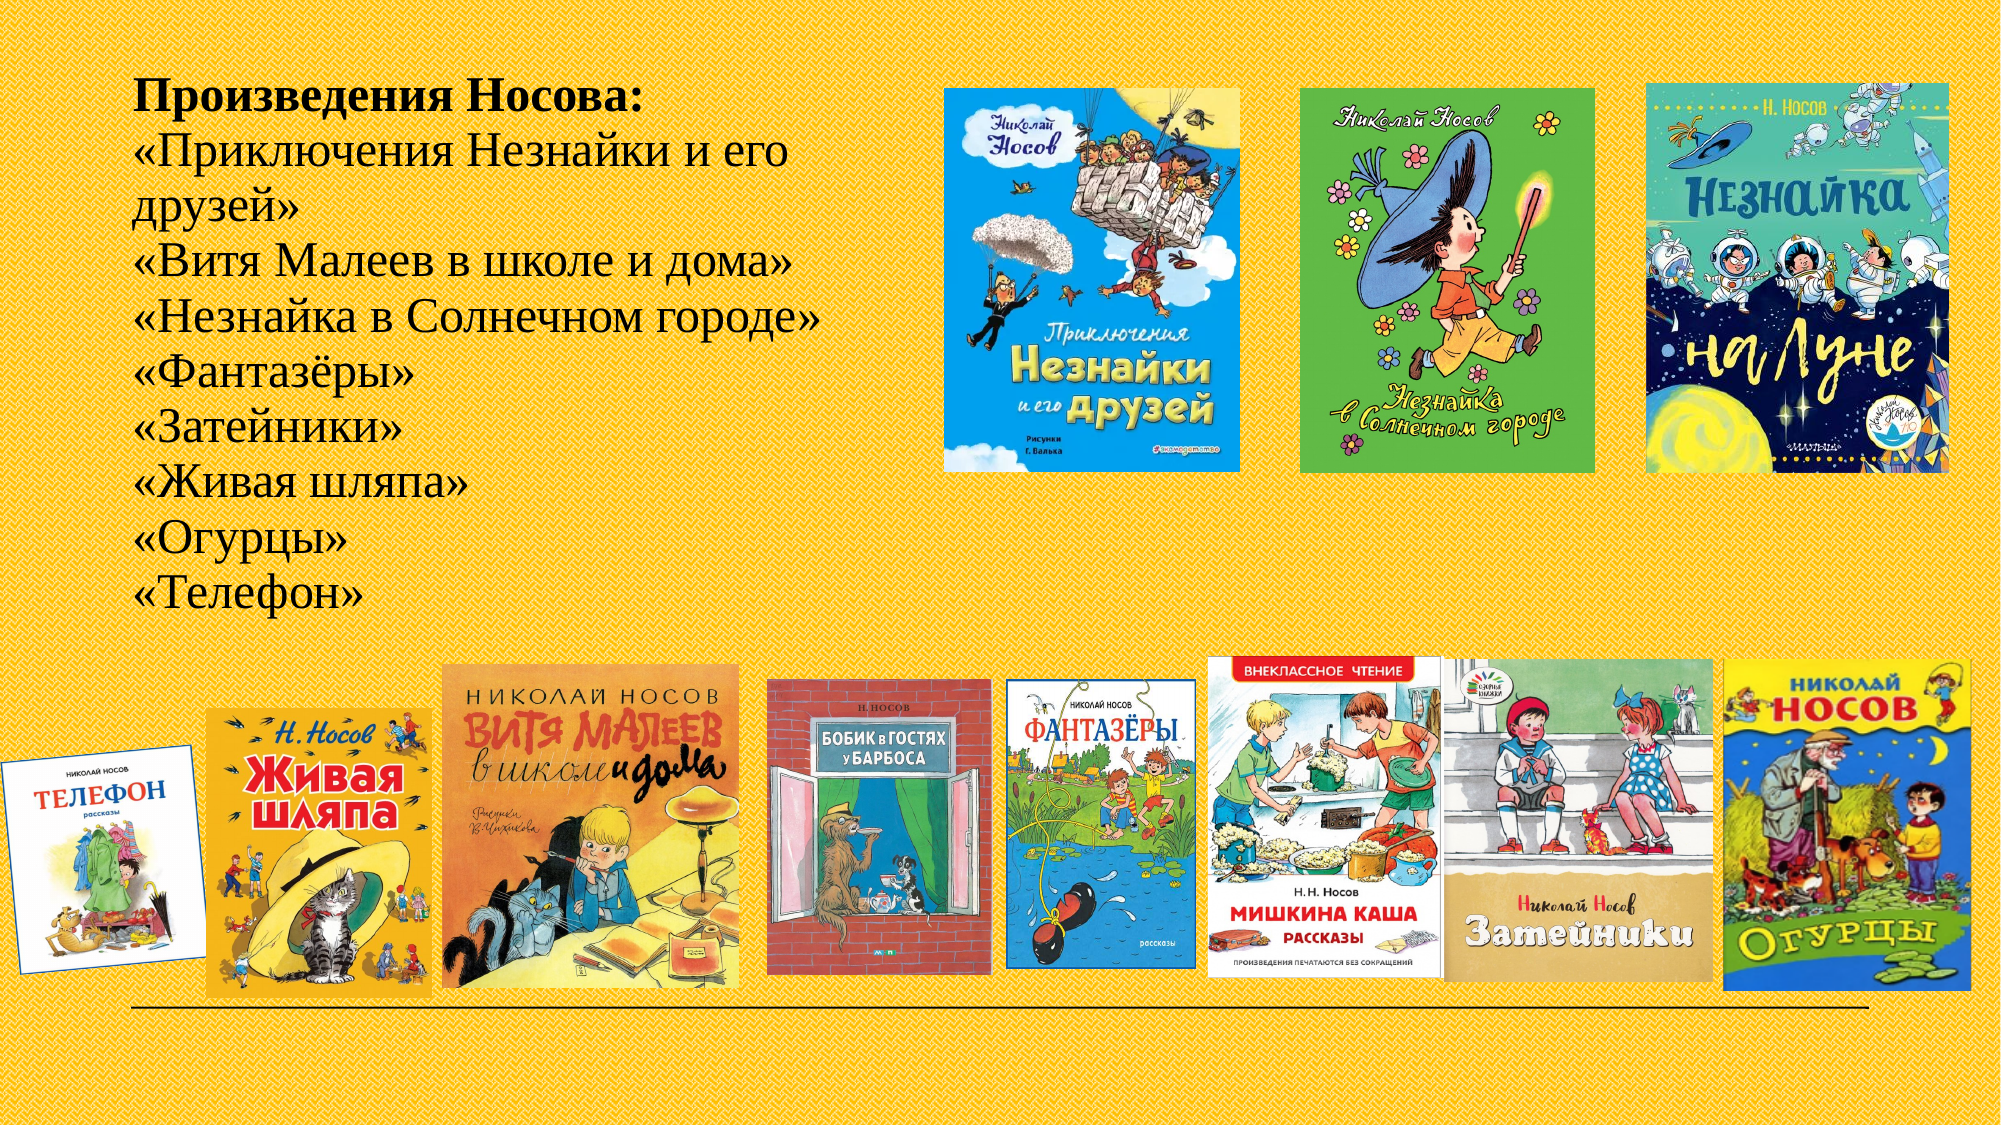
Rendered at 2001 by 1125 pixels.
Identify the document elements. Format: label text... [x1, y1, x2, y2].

picture [0, 0, 2001, 1125]
text_box Произведения Носова: «Приключения Незнайки и его друзей» «Витя Малеев в школе и дома» «Незнайка в Солнечном городе» «Фантазёры» «Затейники» «Живая шляпа» «Огурцы» «Телефон» [118, 59, 886, 669]
